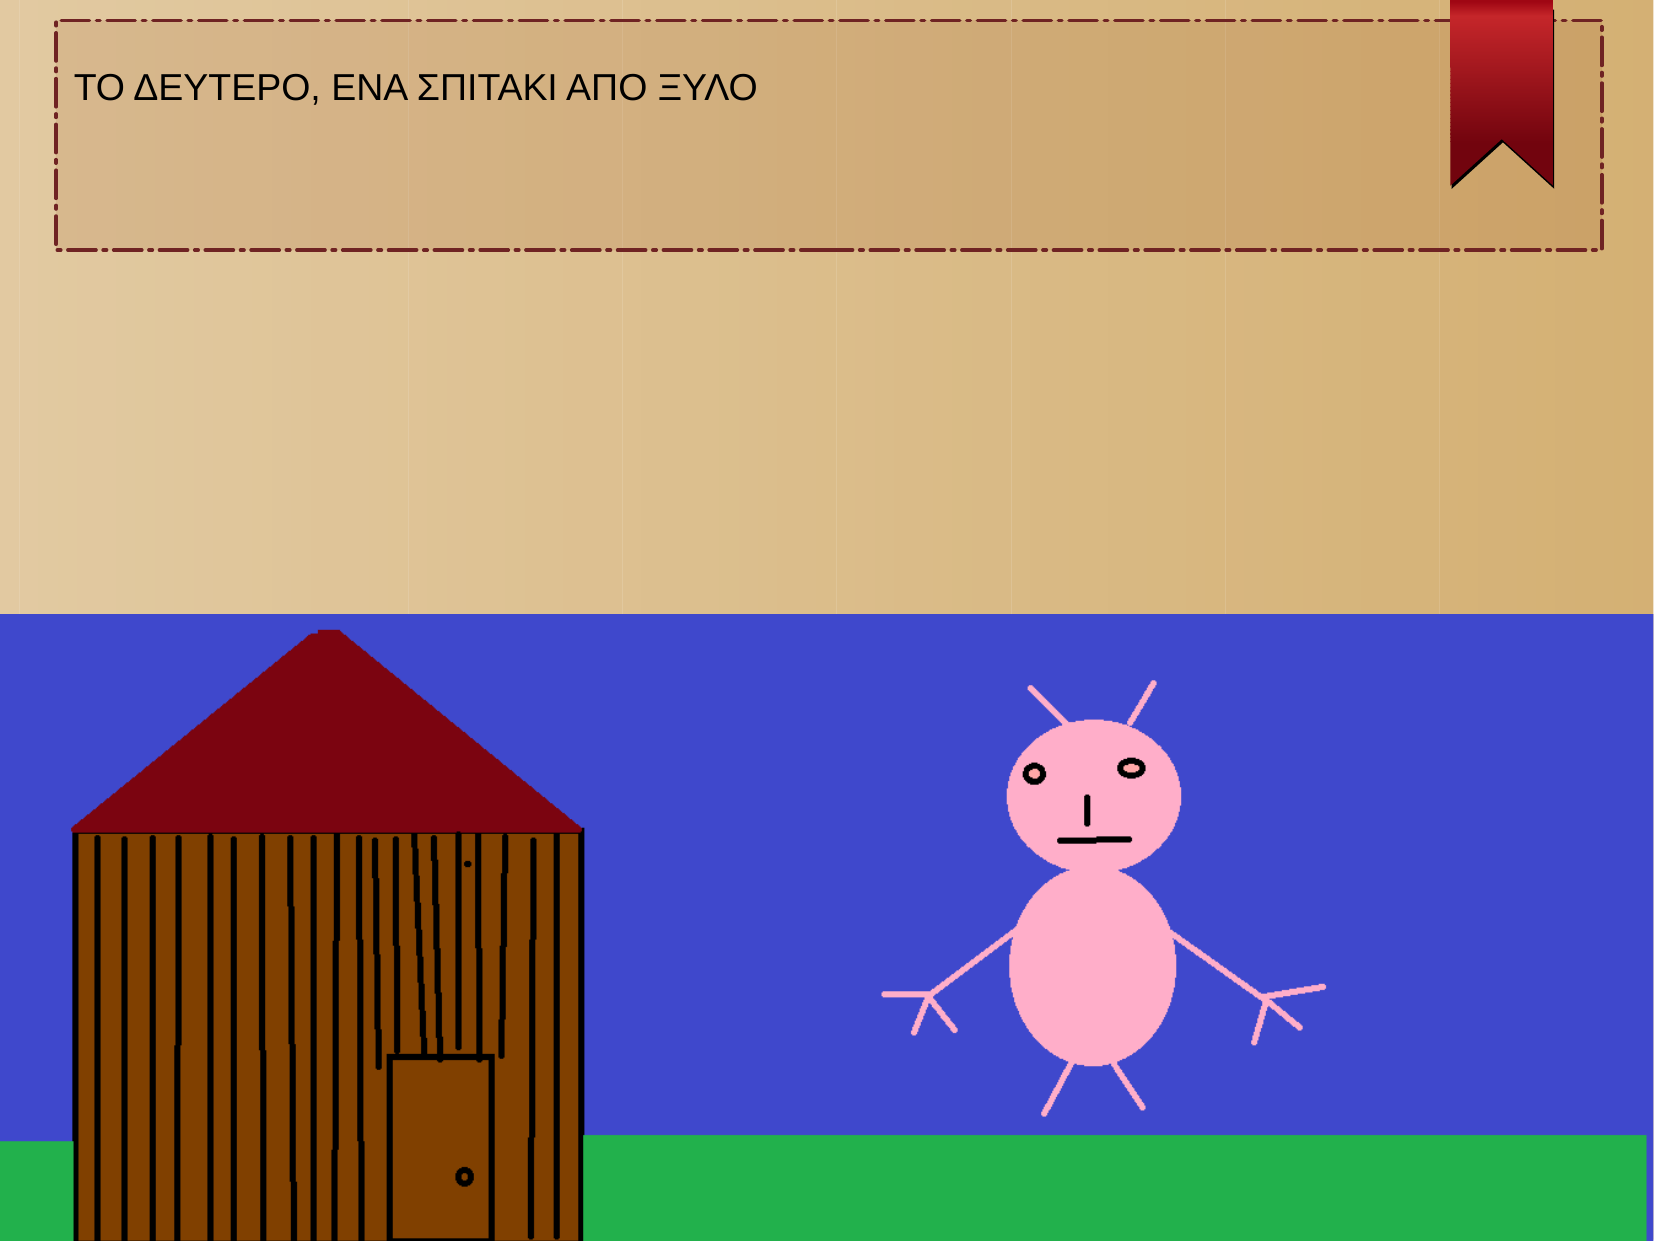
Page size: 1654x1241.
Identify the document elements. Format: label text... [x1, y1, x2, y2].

picture [0, 614, 1654, 1241]
text_box ΤΟ ΔΕΥΤΕΡΟ, ΕΝΑ ΣΠΙΤΑΚΙ ΑΠΟ ΞΥΛΟ [59, 59, 1607, 158]
